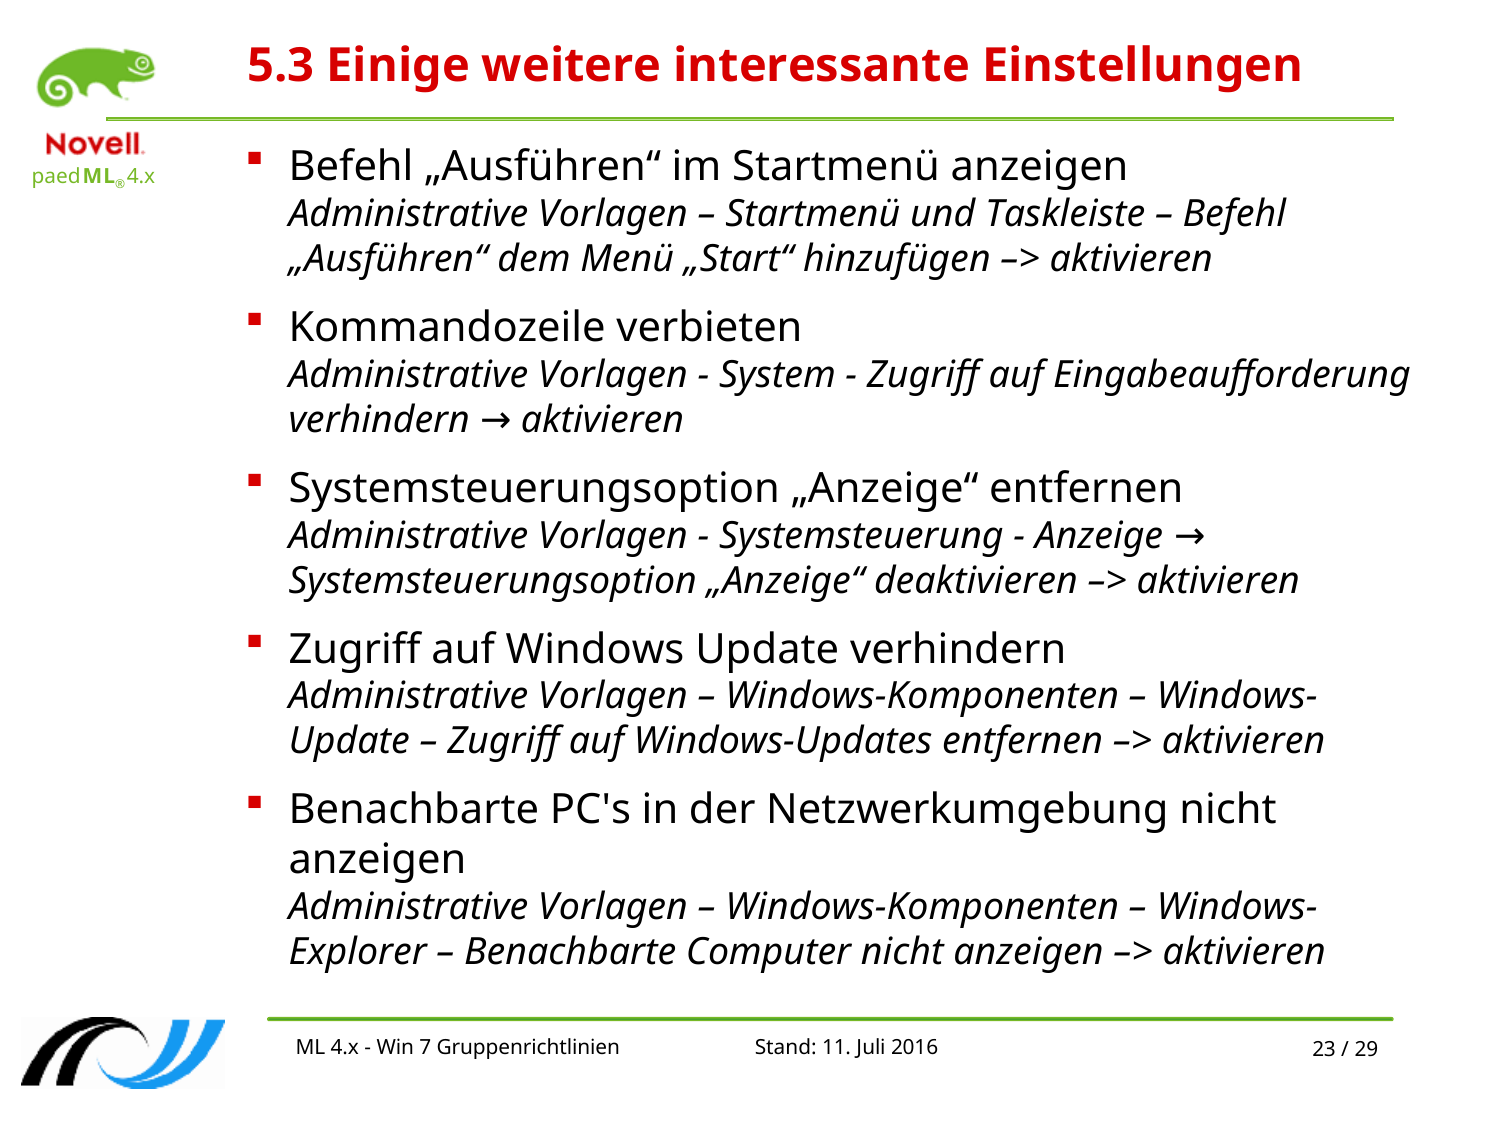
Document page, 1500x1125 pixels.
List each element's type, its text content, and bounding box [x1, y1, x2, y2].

list Befehl „Ausführen“ im Startmenü anzeigen Administrative Vorlagen – Startmenü und Taskleiste – Befehl „Ausführen“ dem Menü „Start“ hinzufügen –> aktivieren Kommandozeile verbieten Administrative Vorlagen - System - Zugriff auf Eingabeaufforderung verhindern → aktivieren Systemsteuerungsoption „Anzeige“ entfernen Administrative Vorlagen - Systemsteuerung - Anzeige → Systemsteuerungsoption „Anzeige“ deaktivieren –> aktivieren Zugriff auf Windows Update verhindern Administrative Vorlagen – Windows-Komponenten – Windows-Update – Zugriff auf Windows-Updates entfernen –> aktivieren Benachbarte PC's in der Netzwerkumgebung nicht anzeigen Administrative Vorlagen – Windows-Komponenten – Windows-Explorer – Benachbarte Computer nicht anzeigen –> aktivieren [230, 131, 1430, 944]
picture [21, 1017, 225, 1089]
title 5.3 Einige weitere interessante Einstellungen [232, 12, 1388, 113]
picture [24, 32, 167, 175]
